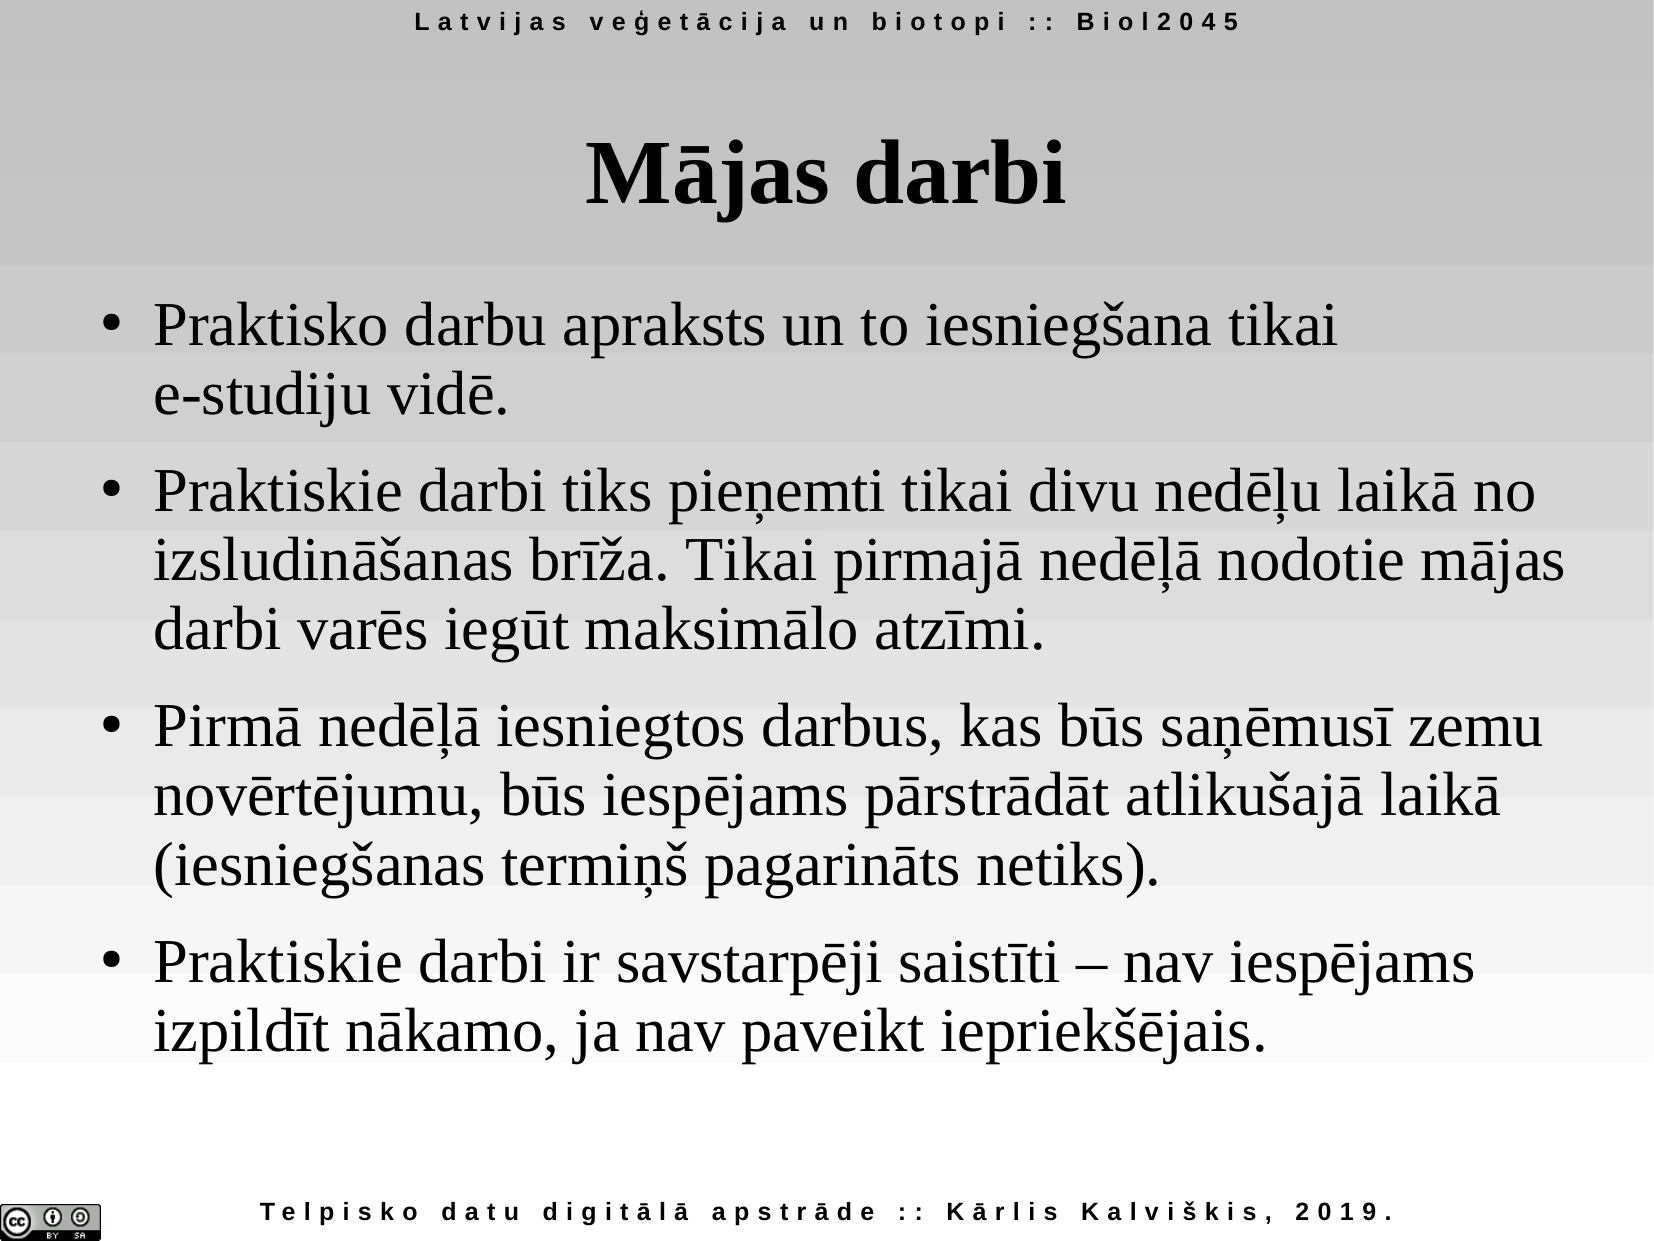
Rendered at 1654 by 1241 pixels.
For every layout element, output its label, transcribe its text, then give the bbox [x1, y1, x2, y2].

title Mājas darbi [29, 49, 1625, 296]
list Praktisko darbu apraksts un to iesniegšana tikai e‑studiju vidē. Praktiskie darbi tiks pieņemti tikai divu nedēļu laikā no izsludināšanas brīža. Tikai pirmajā nedēļā nodotie mājas darbi varēs iegūt maksimālo atzīmi. Pirmā nedēļā iesniegtos darbus, kas būs saņēmusī zemu novērtējumu, būs iespējams pārstrādāt atlikušajā laikā (iesniegšanas termiņš pagarināts netiks). Praktiskie darbi ir savstarpēji saistīti – nav iespējams izpildīt nākamo, ja nav paveikt iepriekšējais. [82, 296, 1571, 1098]
picture [0, 0, 1654, 1241]
